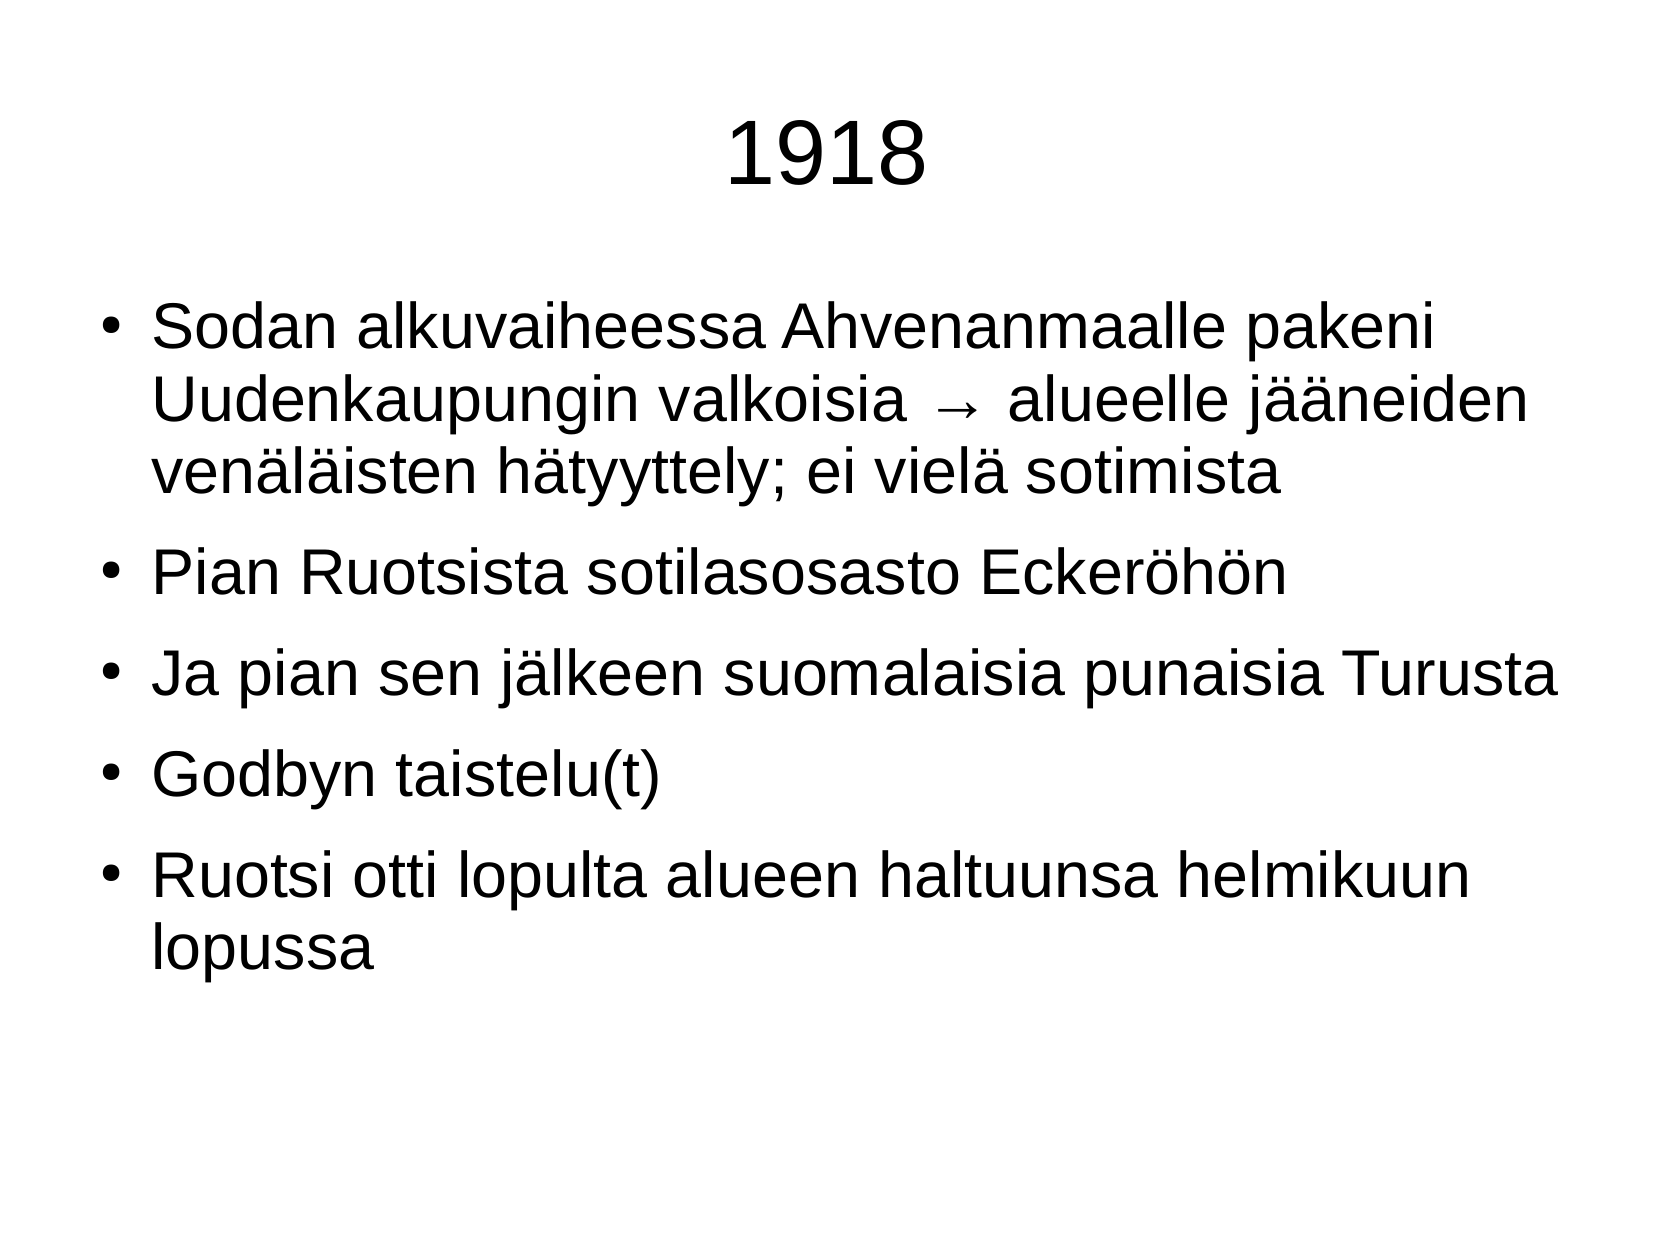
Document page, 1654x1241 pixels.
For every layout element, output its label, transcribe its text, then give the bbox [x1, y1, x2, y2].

title 1918 [82, 49, 1571, 257]
list Sodan alkuvaiheessa Ahvenanmaalle pakeni Uudenkaupungin valkoisia → alueelle jääneiden venäläisten hätyyttely; ei vielä sotimista Pian Ruotsista sotilasosasto Eckeröhön Ja pian sen jälkeen suomalaisia punaisia Turusta Godbyn taistelu(t) Ruotsi otti lopulta alueen haltuunsa helmikuun lopussa [82, 290, 1571, 1010]
